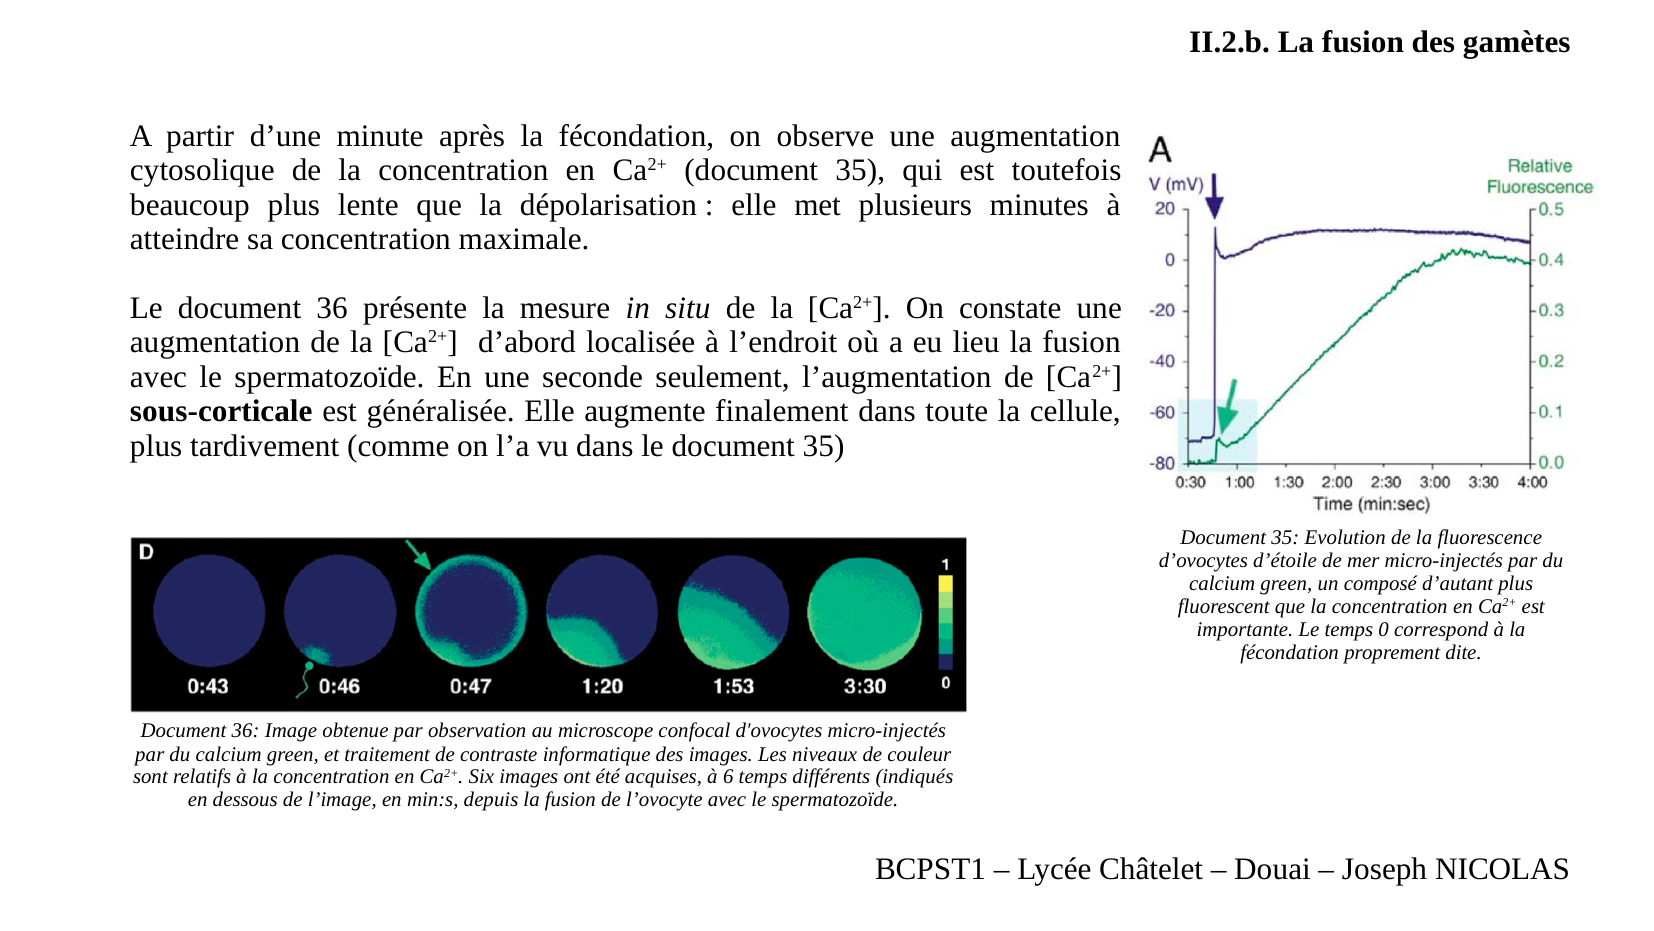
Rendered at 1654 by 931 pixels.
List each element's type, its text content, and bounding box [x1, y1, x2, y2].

text_box A partir d’une minute après la fécondation, on observe une augmentation cytosolique de la concentration en Ca2+ (document 35), qui est toutefois beaucoup plus lente que la dépolarisation : elle met plusieurs minutes à atteindre sa concentration maximale. Le document 36 présente la mesure in situ de la [Ca2+]. On constate une augmentation de la [Ca2+] d’abord localisée à l’endroit où a eu lieu la fusion avec le spermatozoïde. En une seconde seulement, l’augmentation de [Ca2+] sous-corticale est généralisée. Elle augmente finalement dans toute la cellule, plus tardivement (comme on l’a vu dans le document 35) [129, 118, 1123, 526]
text_box Document 36: Image obtenue par observation au microscope confocal d'ovocytes micro-injectés par du calcium green, et traitement de contraste informatique des images. Les niveaux de couleur sont relatifs à la concentration en Ca2+. Six images ont été acquises, à 6 temps différents (indiqués en dessous de l’image, en min:s, depuis la fusion de l’ovocyte avec le spermatozoïde. [129, 715, 957, 823]
text_box BCPST1 – Lycée Châtelet – Douai – Joseph NICOLAS [637, 832, 1571, 905]
text_box II.2.b. La fusion des gamètes [165, 5, 1572, 78]
text_box Document 35: Evolution de la fluorescence d’ovocytes d’étoile de mer micro-injectés par du calcium green, un composé d’autant plus fluorescent que la concentration en Ca2+ est importante. Le temps 0 correspond à la fécondation proprement dite. [1145, 526, 1577, 664]
picture [129, 536, 969, 715]
picture [1139, 129, 1599, 520]
